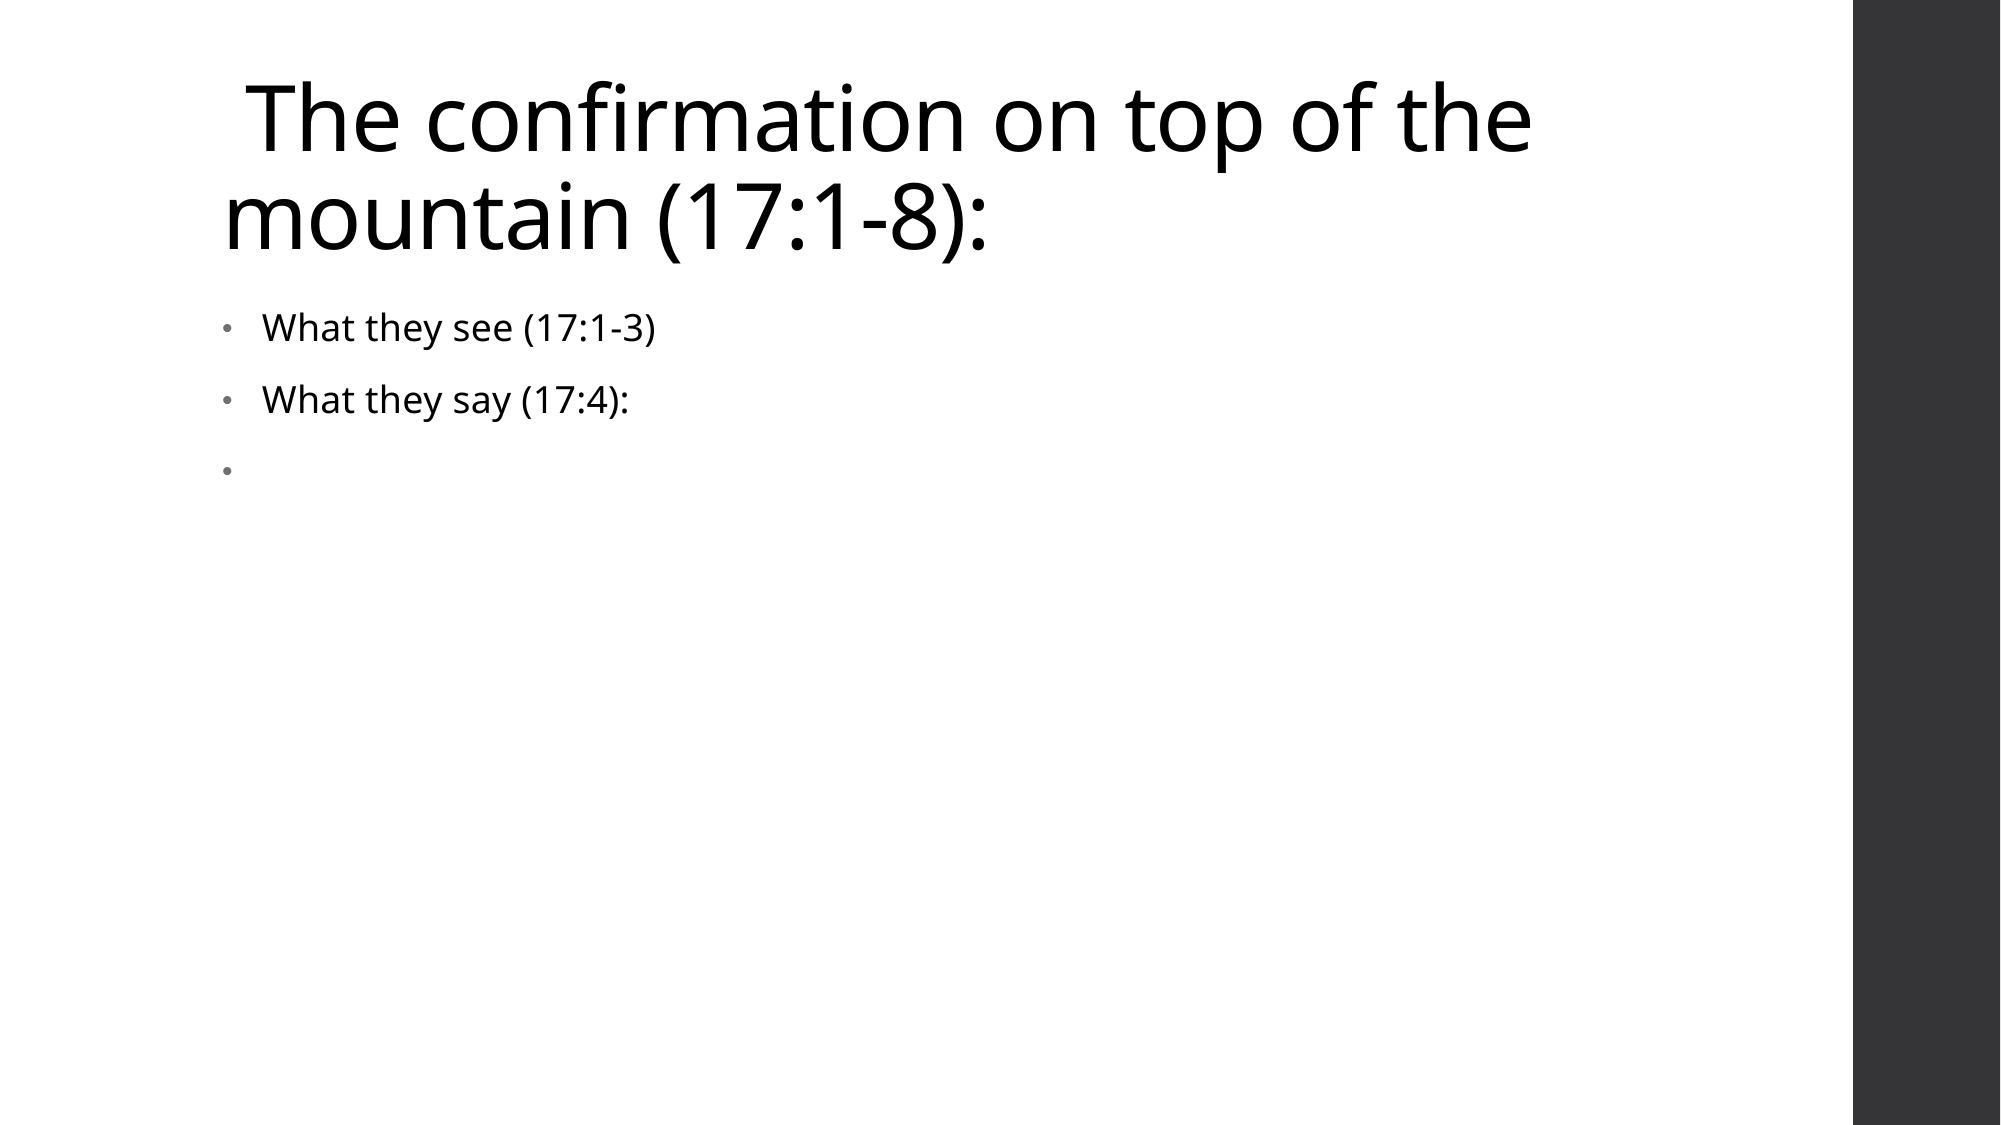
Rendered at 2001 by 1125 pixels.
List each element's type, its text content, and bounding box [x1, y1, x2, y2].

list What they see (17:1-3) What they say (17:4): [206, 299, 1617, 1014]
title The confirmation on top of the mountain (17:1-8): [206, 60, 1797, 278]
